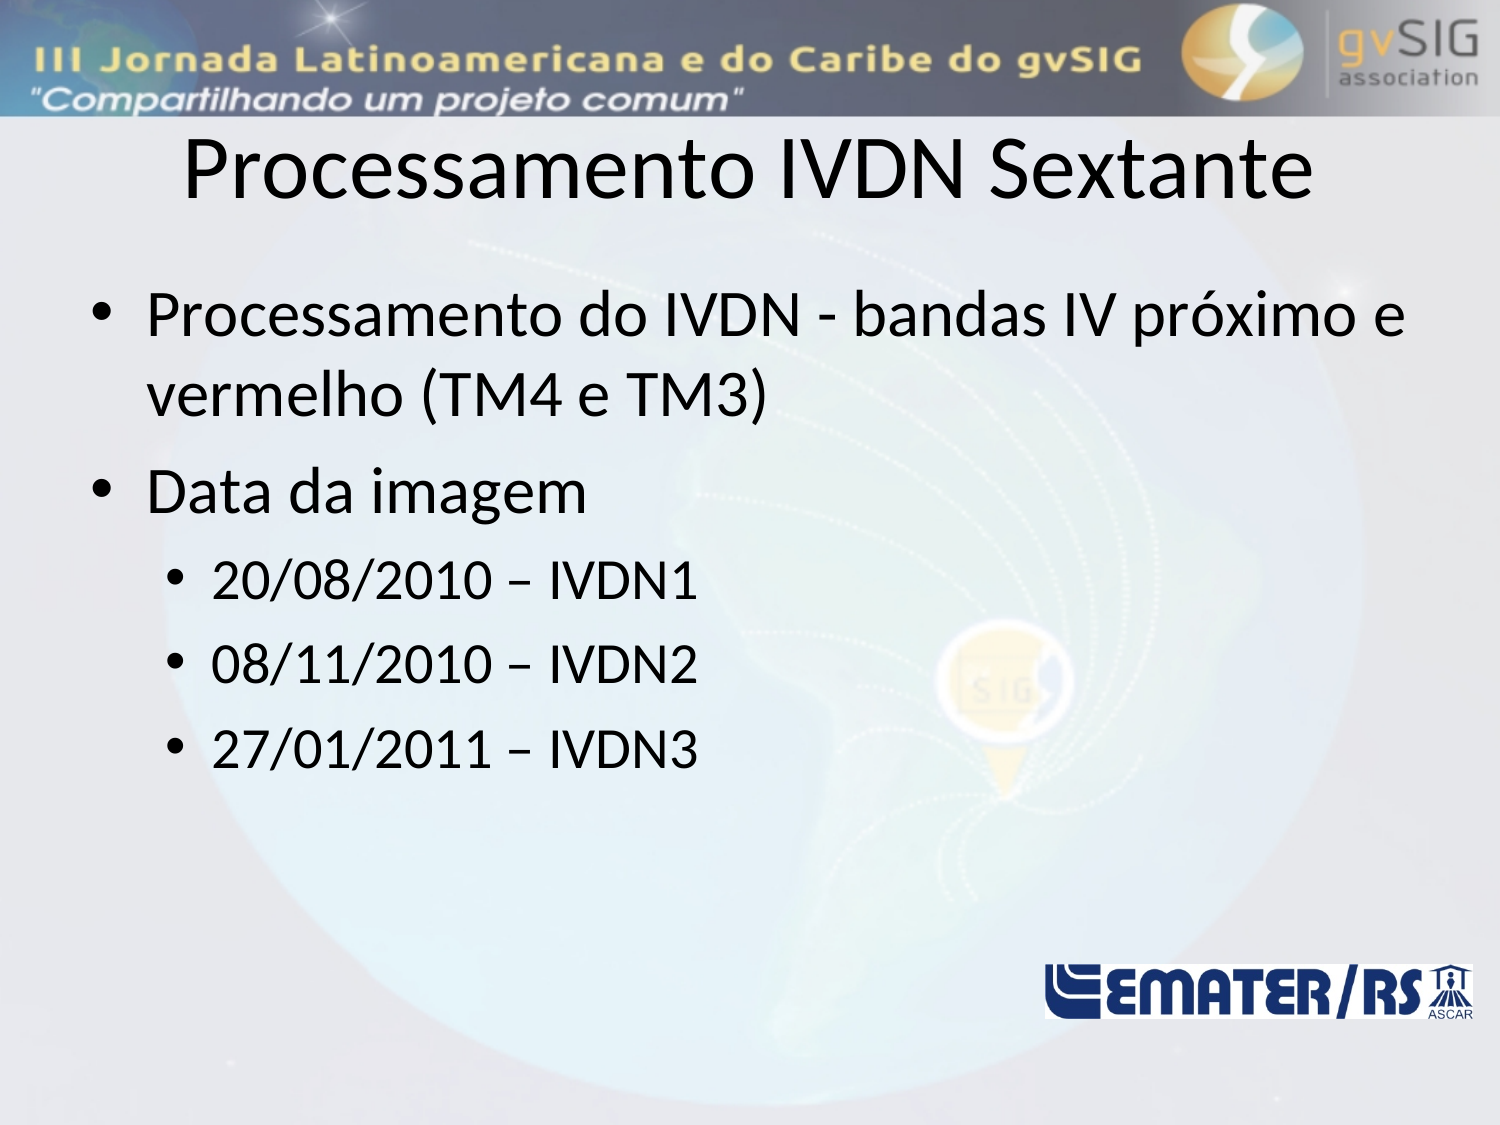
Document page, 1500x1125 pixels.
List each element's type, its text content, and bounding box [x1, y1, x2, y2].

list Processamento do IVDN - bandas IV próximo e vermelho (TM4 e TM3) Data da imagem 20/08/2010 – IVDN1 08/11/2010 – IVDN2 27/01/2011 – IVDN3 [75, 262, 1426, 1005]
picture [0, 0, 1500, 1125]
title Processamento IVDN Sextante [75, 44, 1426, 262]
